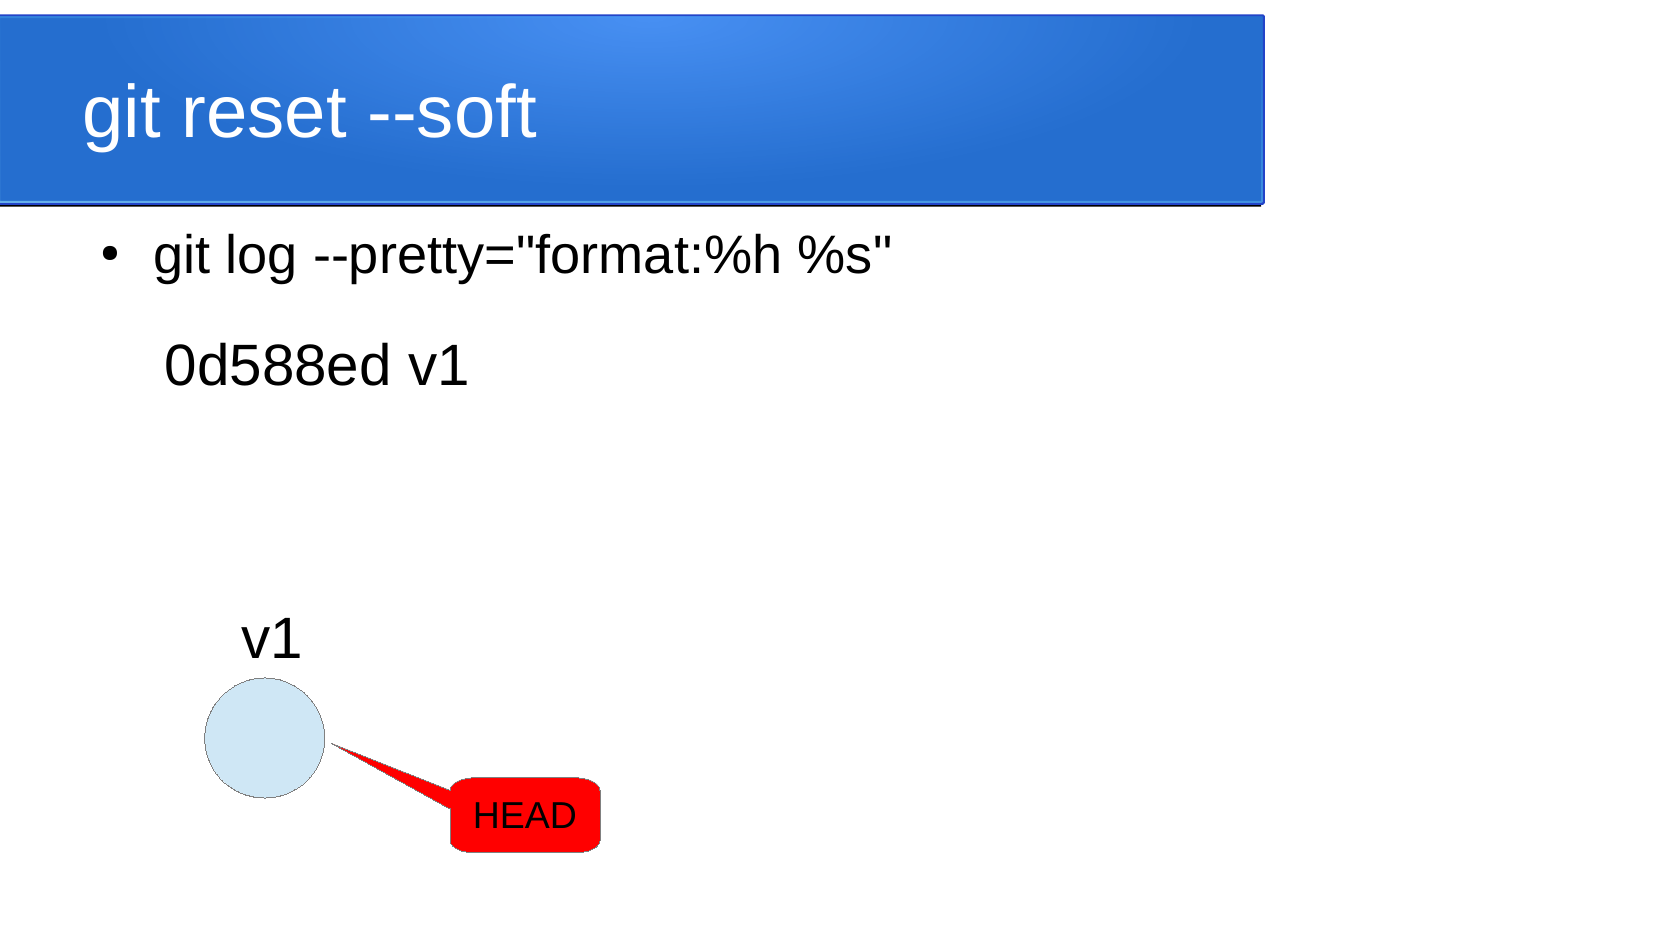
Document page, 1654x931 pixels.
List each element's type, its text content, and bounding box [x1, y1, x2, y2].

title git reset --soft [82, 35, 1235, 189]
text_box HEAD [331, 743, 601, 853]
text_box [204, 679, 325, 799]
text_box 0d588ed v1 [150, 325, 586, 406]
list git log --pretty="format:%h %s" [82, 224, 1571, 764]
text_box v1 [174, 598, 370, 679]
